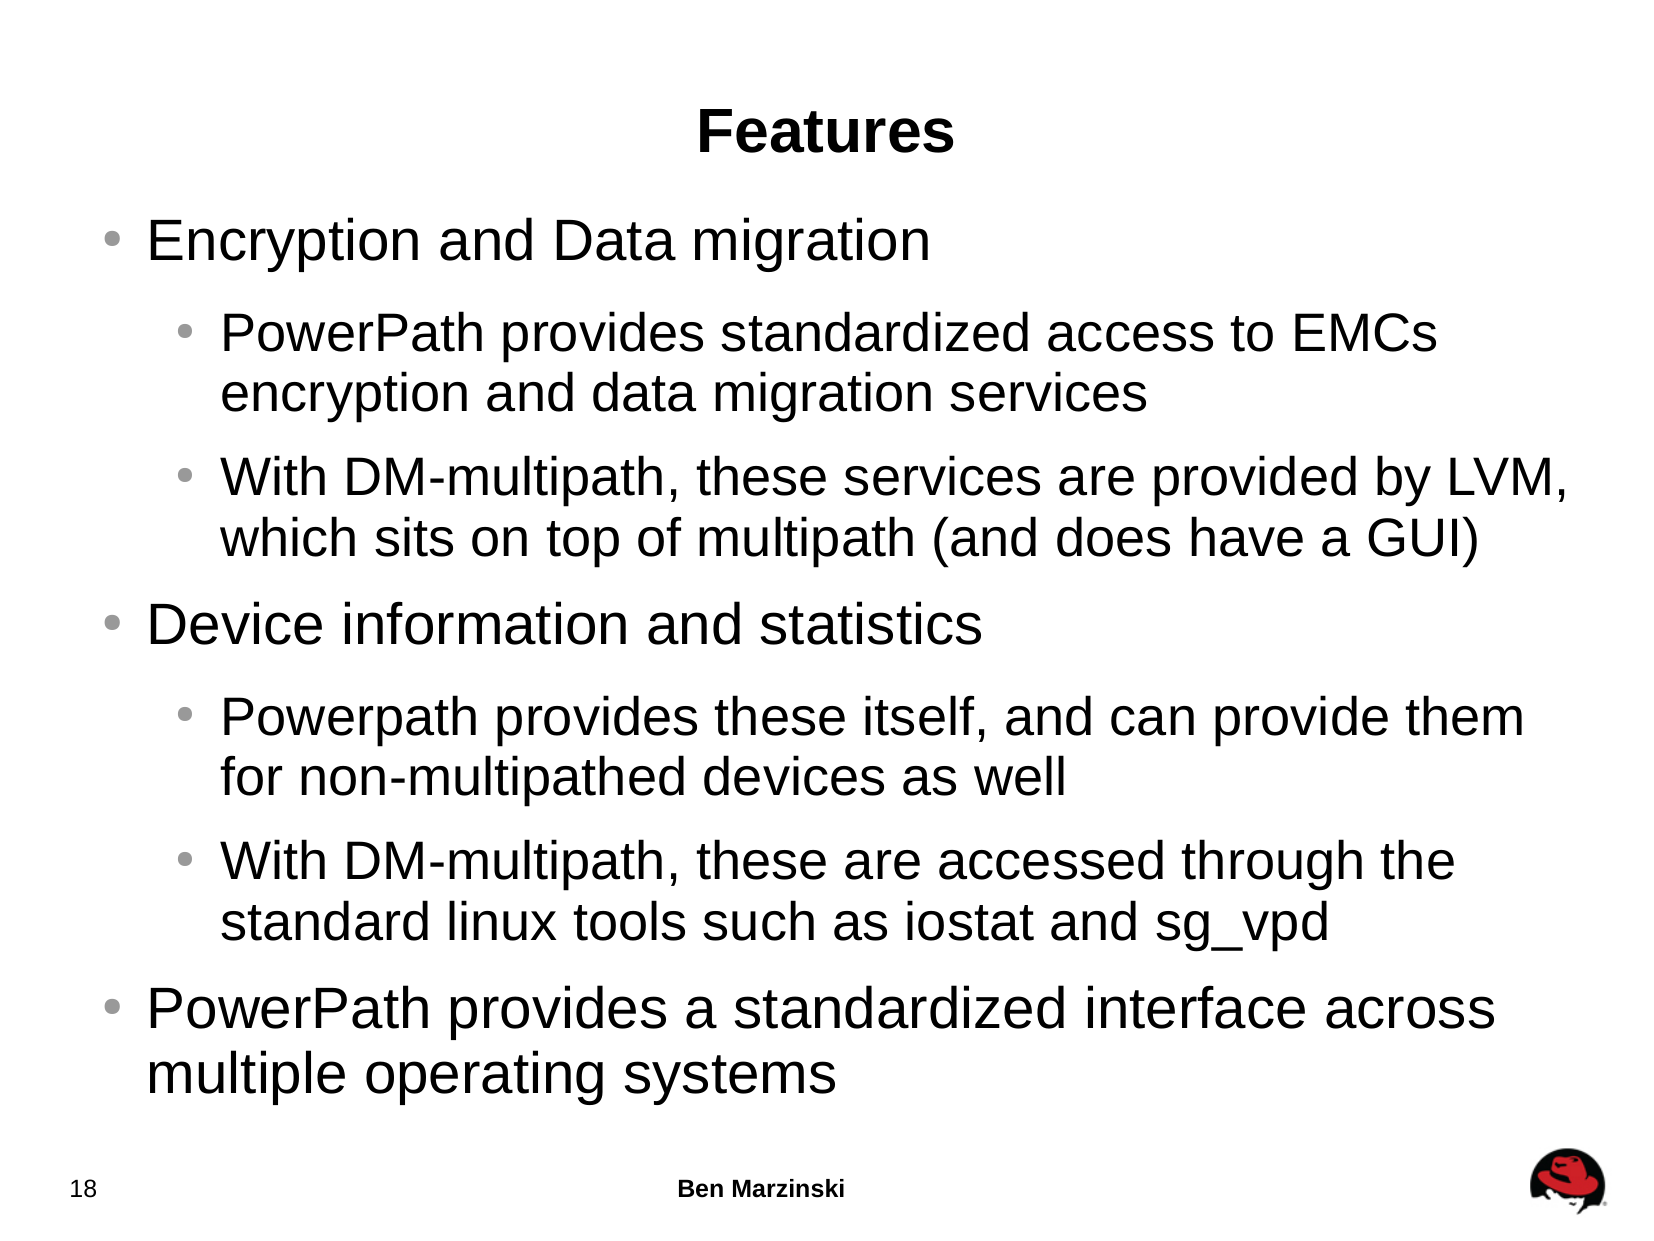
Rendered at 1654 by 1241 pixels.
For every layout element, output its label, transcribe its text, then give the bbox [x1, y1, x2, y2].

list Encryption and Data migration PowerPath provides standardized access to EMCs encryption and data migration services With DM-multipath, these services are provided by LVM, which sits on top of multipath (and does have a GUI) Device information and statistics Powerpath provides these itself, and can provide them for non-multipathed devices as well With DM-multipath, these are accessed through the standard linux tools such as iostat and sg_vpd PowerPath provides a standardized interface across multiple operating systems [86, 207, 1576, 1201]
title Features [82, 45, 1571, 218]
picture [1529, 1146, 1613, 1224]
